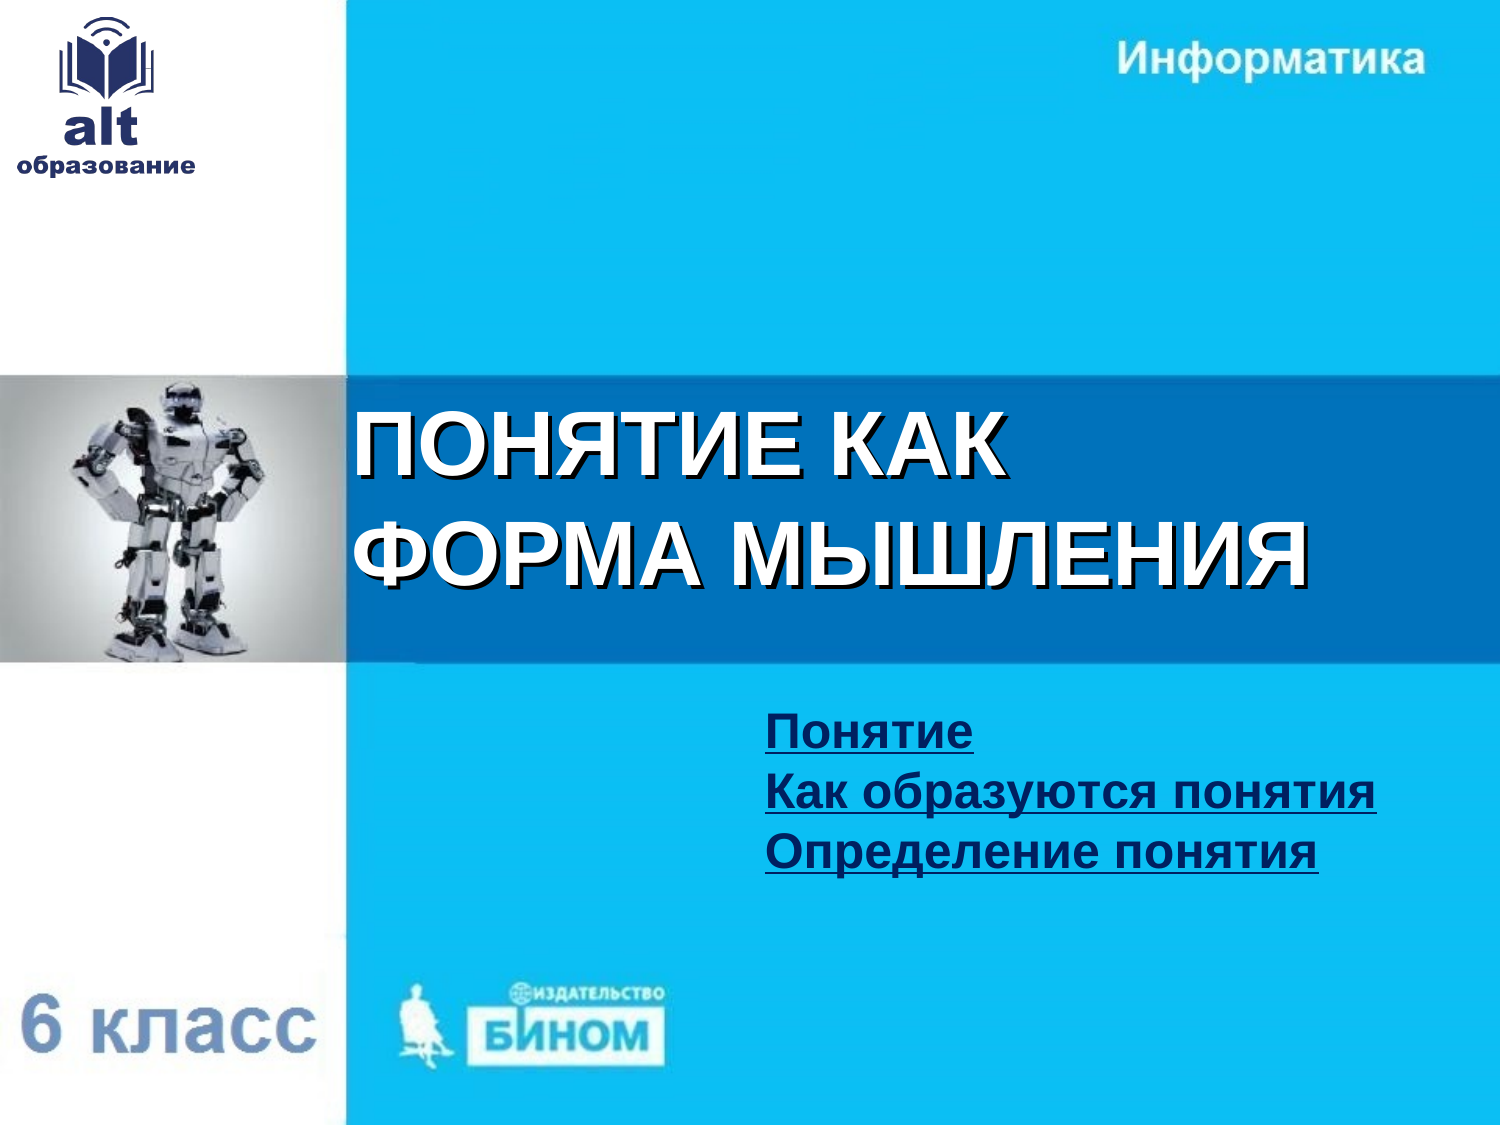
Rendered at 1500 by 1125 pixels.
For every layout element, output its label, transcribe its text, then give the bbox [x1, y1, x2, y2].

picture [1115, 37, 1428, 86]
title ПОНЯТИЕ КАК ФОРМА МЫШЛЕНИЯ [336, 373, 1388, 615]
text_box Понятие Как образуются понятия Определение понятия [750, 691, 1442, 887]
picture [393, 977, 671, 1073]
picture [0, 0, 1500, 1125]
